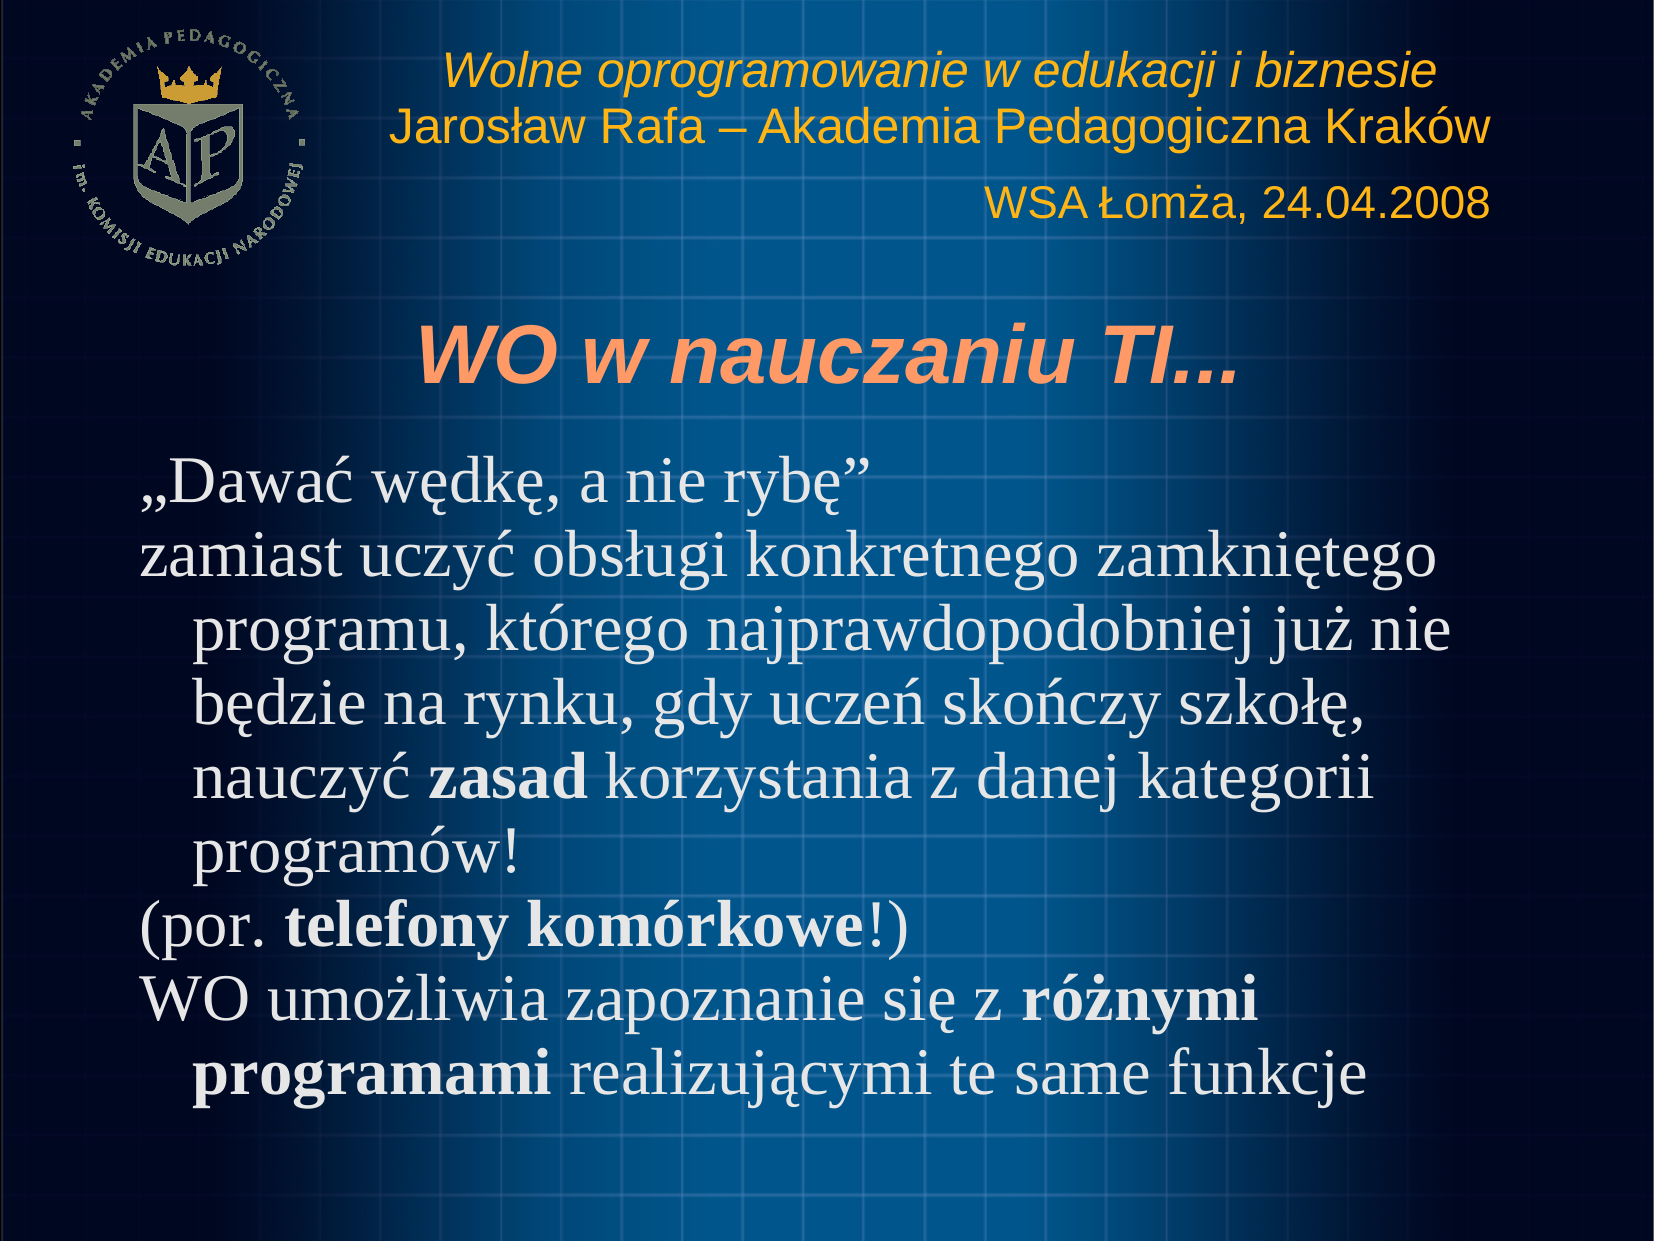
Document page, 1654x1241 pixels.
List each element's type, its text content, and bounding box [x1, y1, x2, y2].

picture [0, 0, 1654, 1241]
title WO w nauczaniu TI... [123, 302, 1536, 407]
list „Dawać wędkę, a nie rybę” zamiast uczyć obsługi konkretnego zamkniętego programu, którego najprawdopodobniej już nie będzie na rynku, gdy uczeń skończy szkołę, nauczyć zasad korzystania z danej kategorii programów! (por. telefony komórkowe!) WO umożliwia zapoznanie się z różnymi programami realizującymi te same funkcje [121, 442, 1561, 1118]
